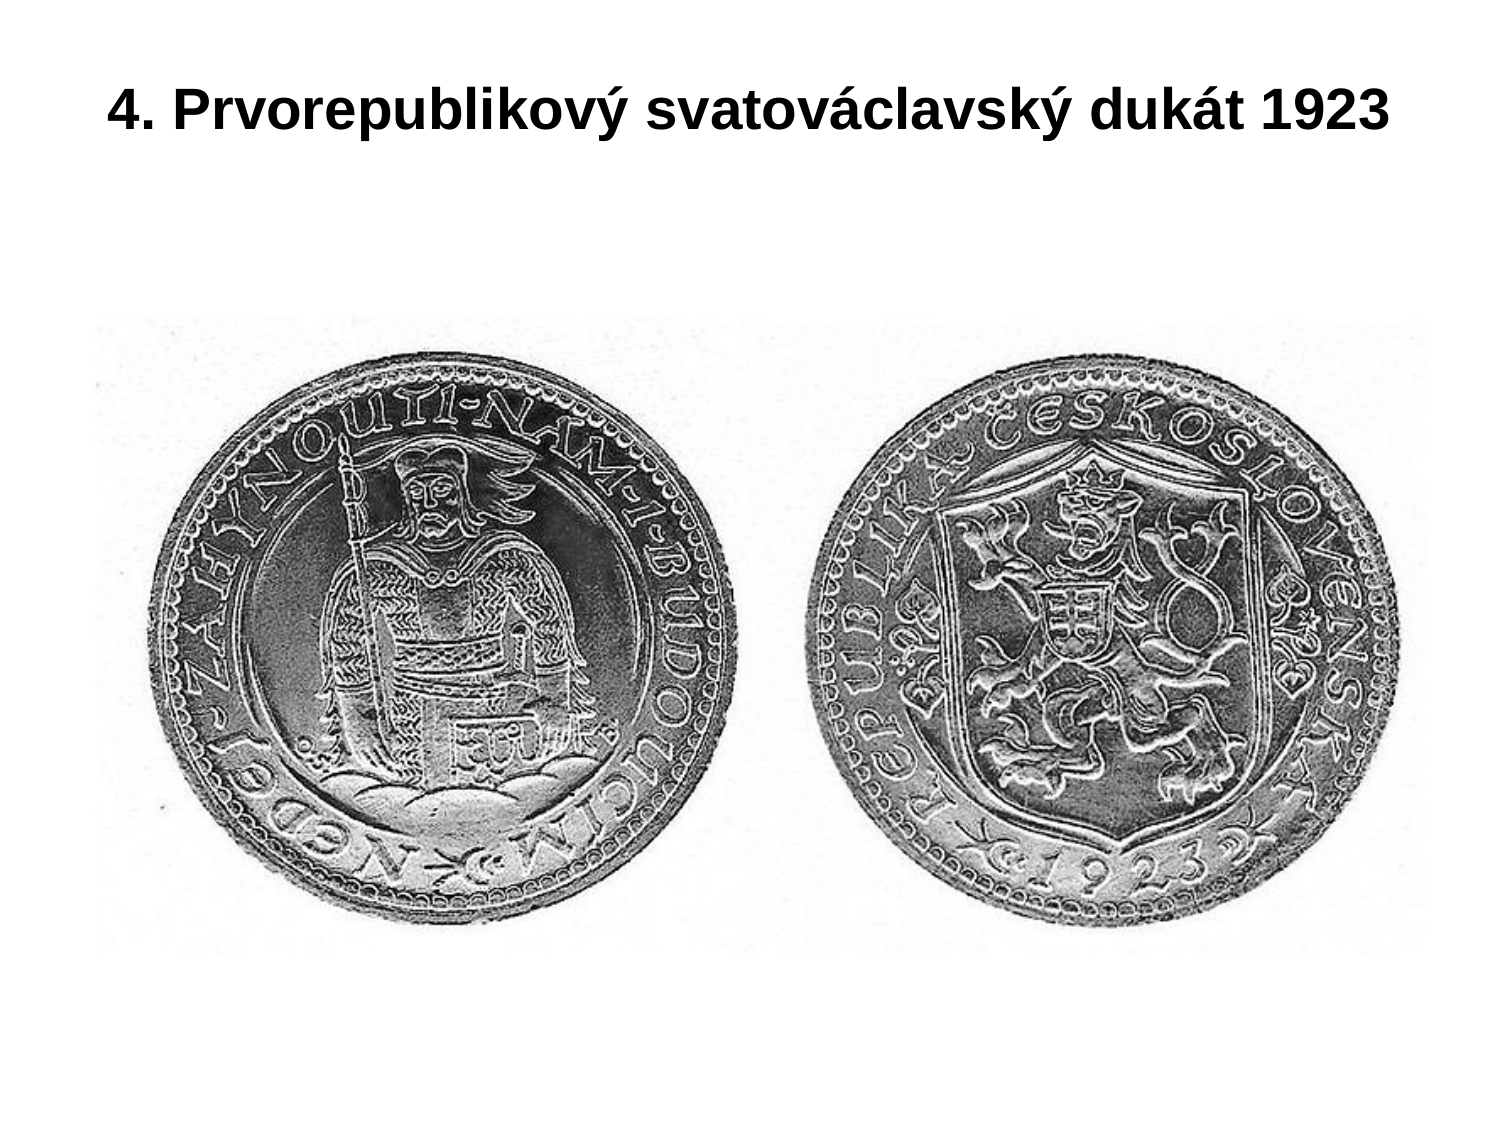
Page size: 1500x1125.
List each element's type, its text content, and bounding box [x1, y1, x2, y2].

title 4. Prvorepublikový svatováclavský dukát 1923 [75, 0, 1426, 249]
text_box [75, 314, 1426, 954]
